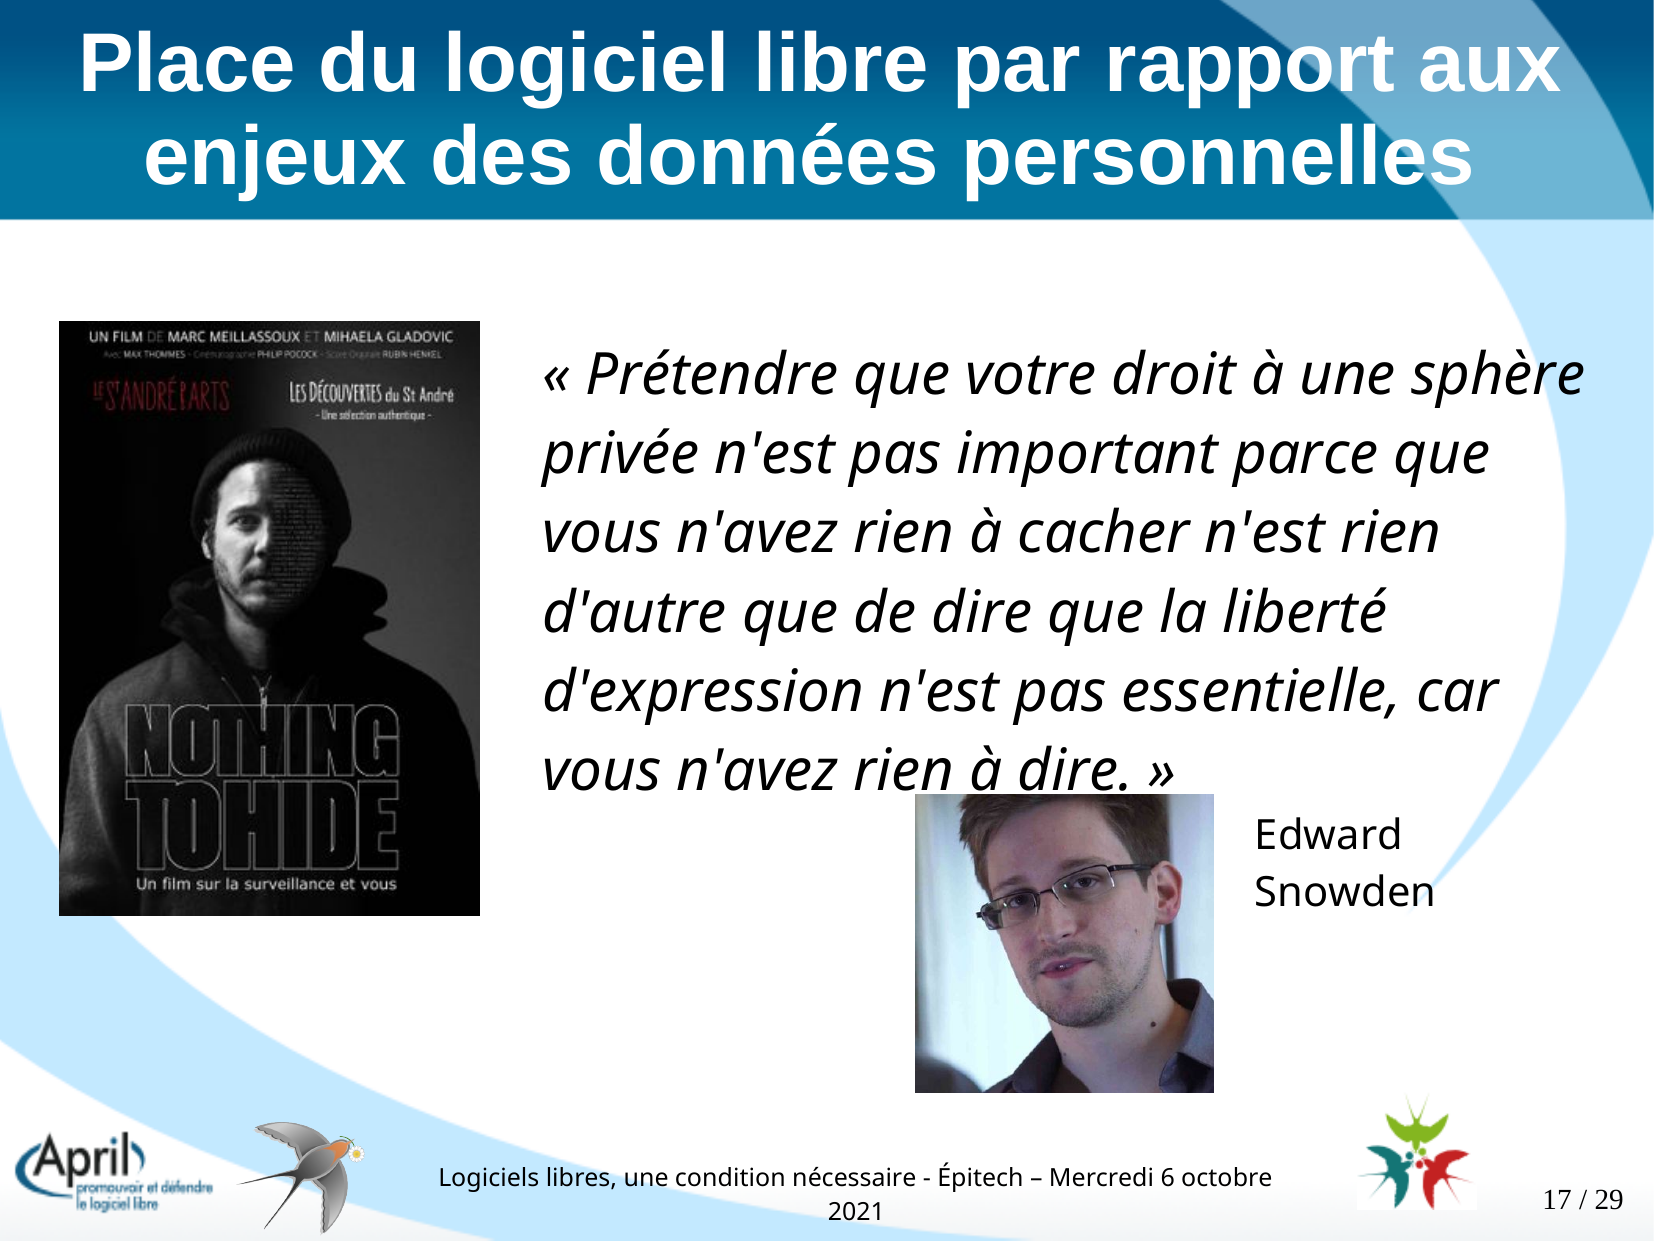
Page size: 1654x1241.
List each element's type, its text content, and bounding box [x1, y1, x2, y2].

picture [0, 0, 1654, 1241]
text_box « Prétendre que votre droit à une sphère privée n'est pas important parce que vous n'avez rien à cacher n'est rien d'autre que de dire que la liberté d'expression n'est pas essentielle, car vous n'avez rien à dire. » [527, 324, 1625, 760]
title Place du logiciel libre par rapport aux enjeux des données personnelles [76, 5, 1565, 213]
text_box Edward Snowden [1240, 797, 1600, 865]
